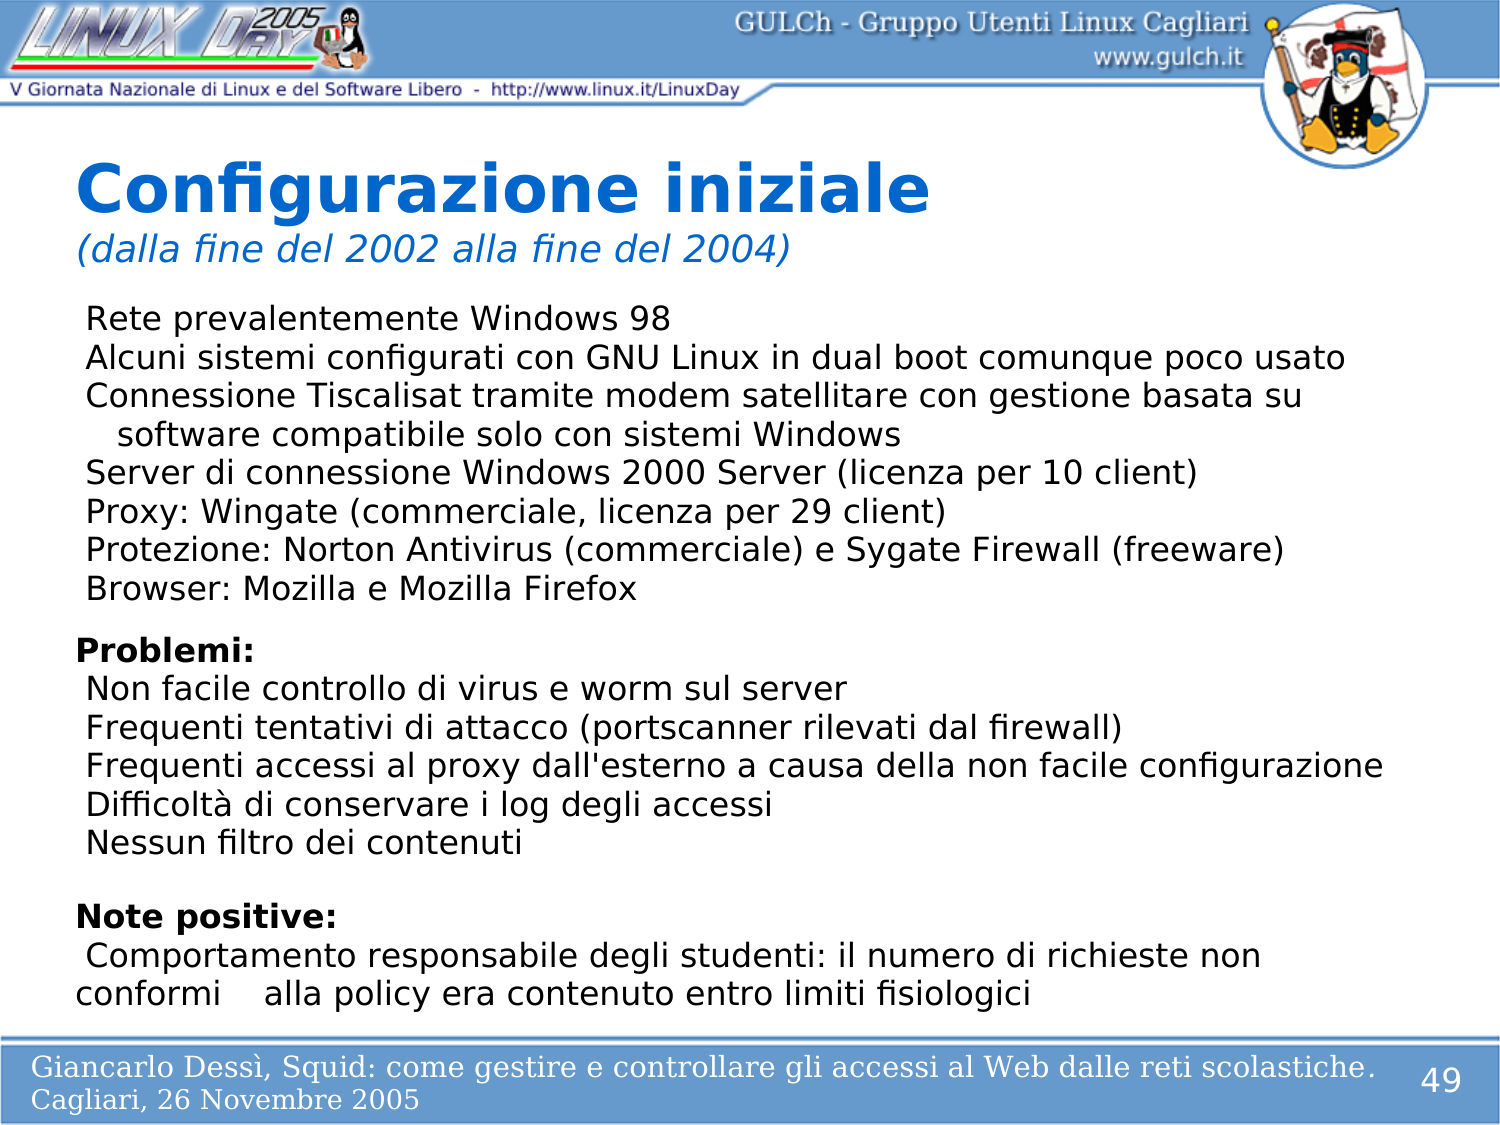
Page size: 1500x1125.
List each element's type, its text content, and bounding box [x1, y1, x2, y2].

text_box Rete prevalentemente Windows 98 Alcuni sistemi configurati con GNU Linux in dual boot comunque poco usato Connessione Tiscalisat tramite modem satellitare con gestione basata su software compatibile solo con sistemi Windows Server di connessione Windows 2000 Server (licenza per 10 client) Proxy: Wingate (commerciale, licenza per 29 client) Protezione: Norton Antivirus (commerciale) e Sygate Firewall (freeware) Browser: Mozilla e Mozilla Firefox [75, 299, 1364, 609]
picture [0, 0, 1500, 1125]
text_box Configurazione iniziale (dalla fine del 2002 alla fine del 2004) [75, 150, 934, 272]
text_box Problemi: Non facile controllo di virus e worm sul server Frequenti tentativi di attacco (portscanner rilevati dal firewall) Frequenti accessi al proxy dall'esterno a causa della non facile configurazione Difficoltà di conservare i log degli accessi Nessun filtro dei contenuti [75, 631, 1372, 863]
text_box Note positive: Comportamento responsabile degli studenti: il numero di richieste non conformi alla policy era contenuto entro limiti fisiologici [75, 897, 1419, 1014]
